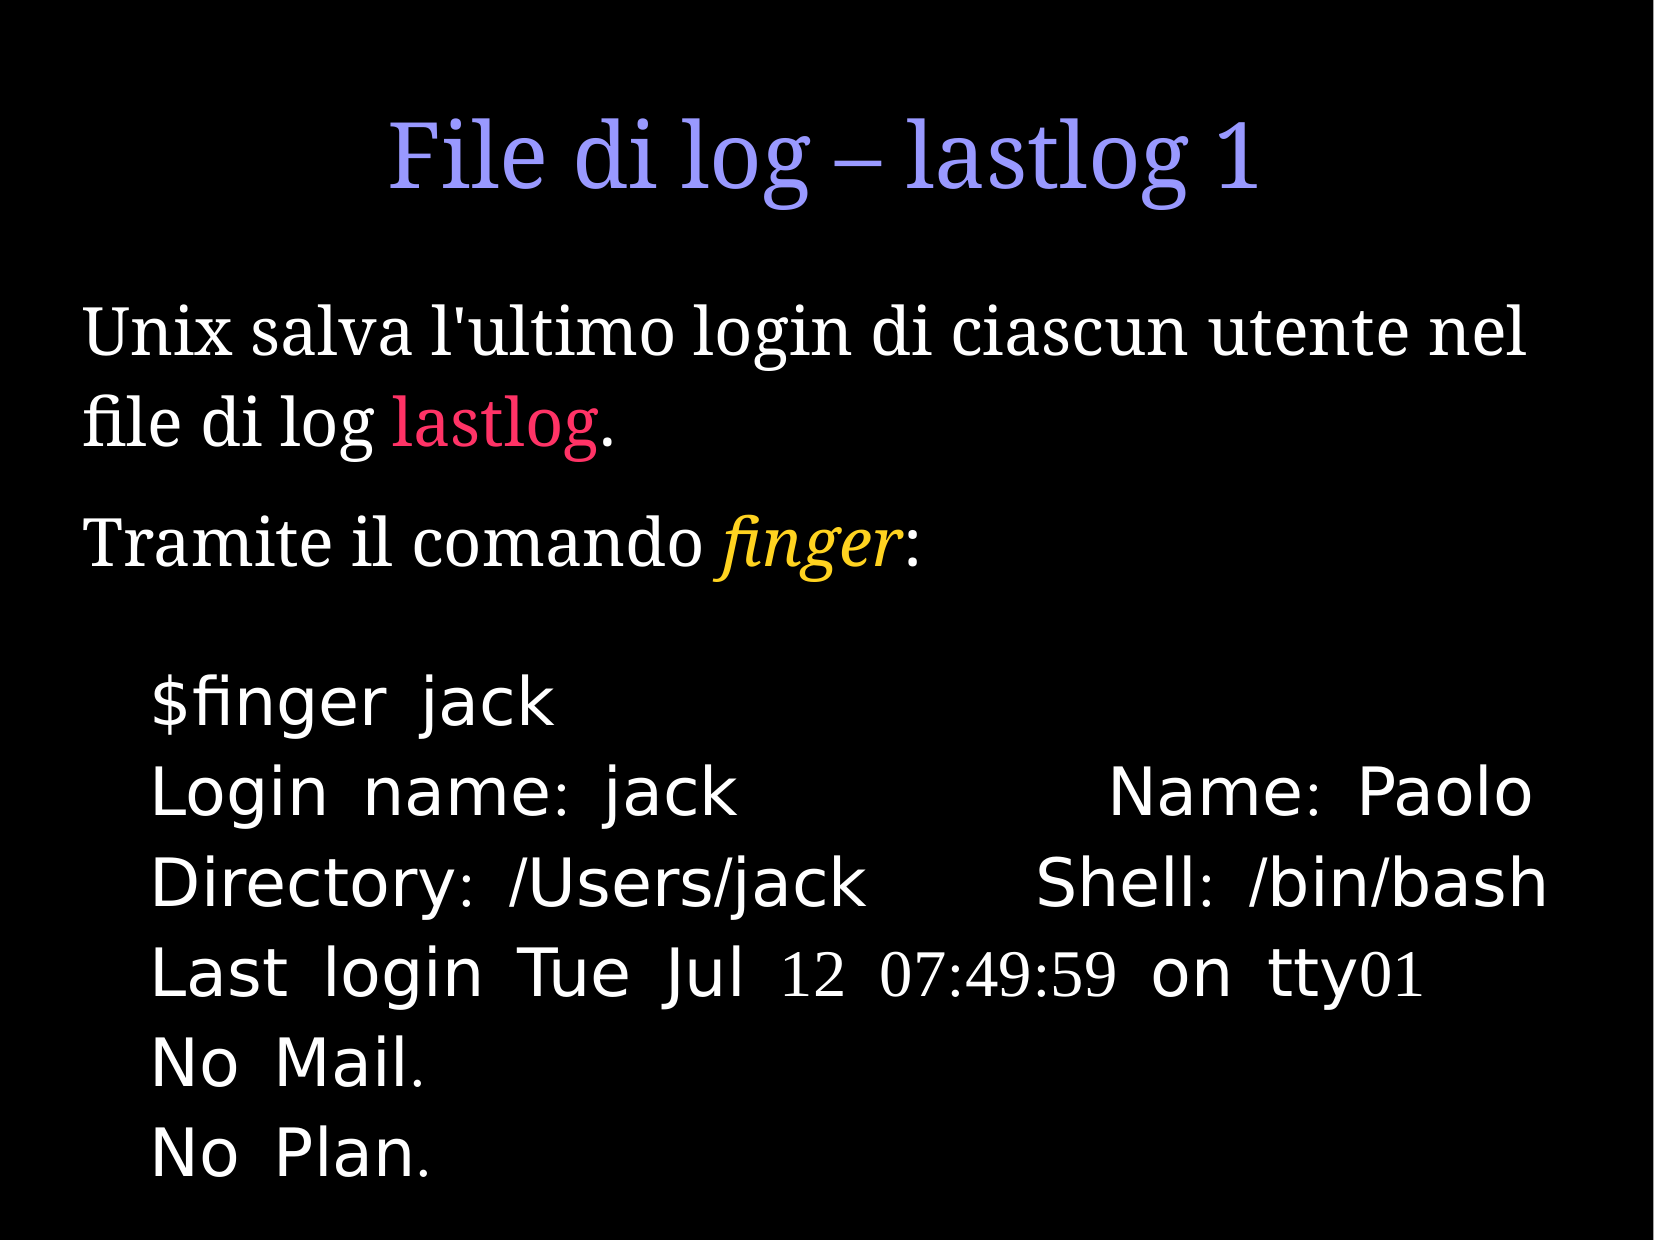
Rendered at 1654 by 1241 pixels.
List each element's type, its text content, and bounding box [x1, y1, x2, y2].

list Unix salva l'ultimo login di ciascun utente nel file di log lastlog. Tramite il comando finger: $finger jack Login name: jack Name: Paolo Directory: /Users/jack Shell: /bin/bash Last login Tue Jul 12 07:49:59 on tty01 No Mail. No Plan. [82, 284, 1571, 1145]
title File di log – lastlog 1 [82, 49, 1571, 257]
